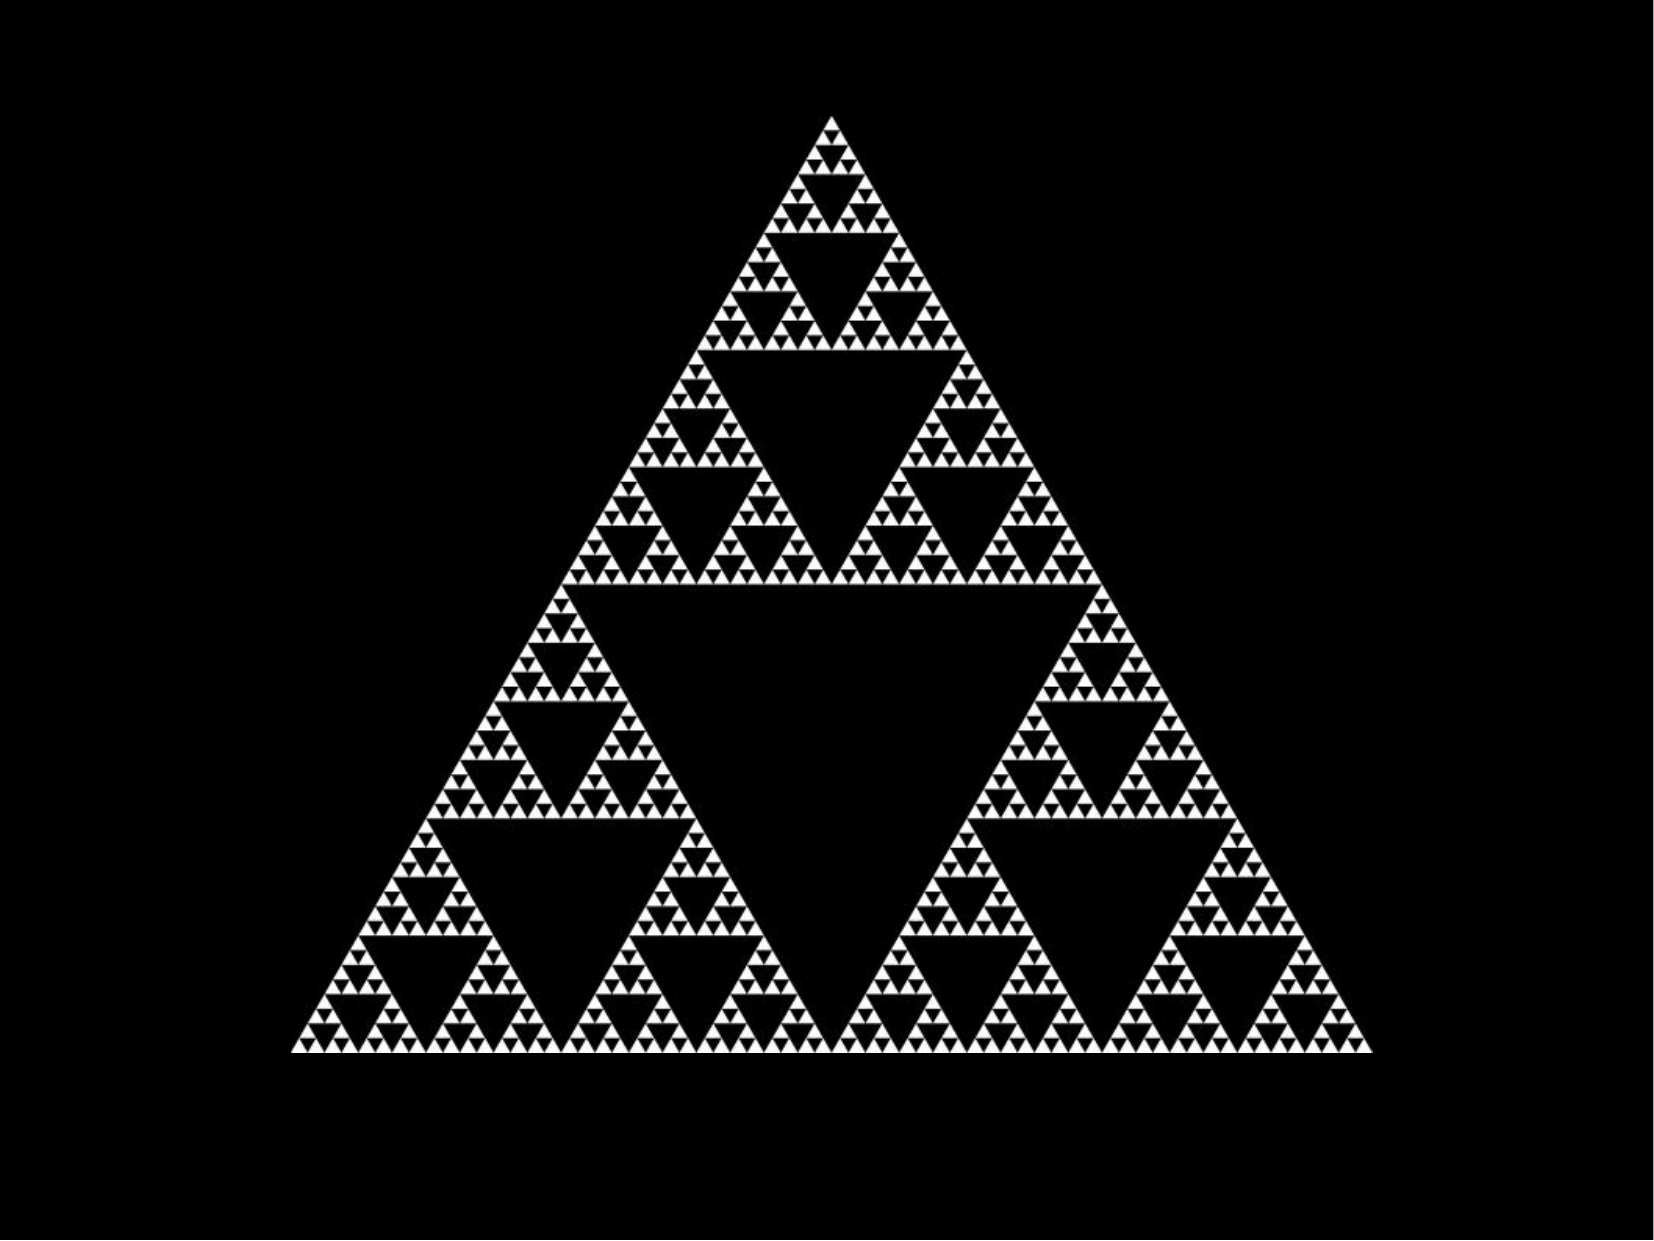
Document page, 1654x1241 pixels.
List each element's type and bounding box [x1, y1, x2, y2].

picture [291, 116, 1373, 1053]
